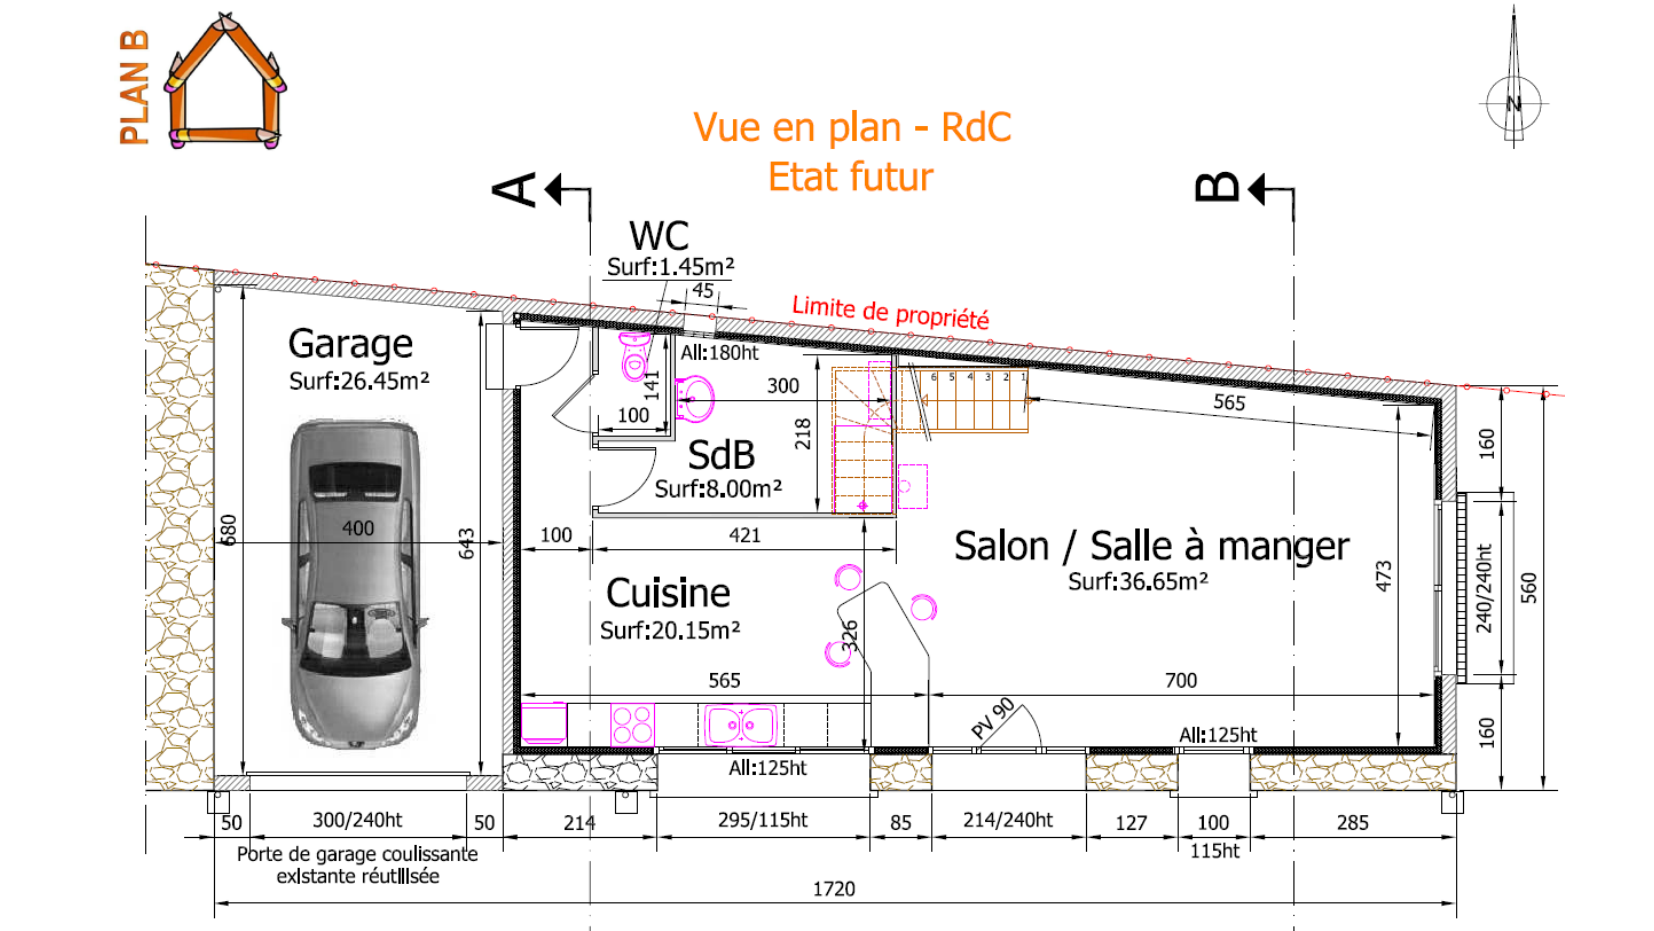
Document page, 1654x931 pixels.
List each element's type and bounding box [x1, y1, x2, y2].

picture [112, 0, 1565, 931]
